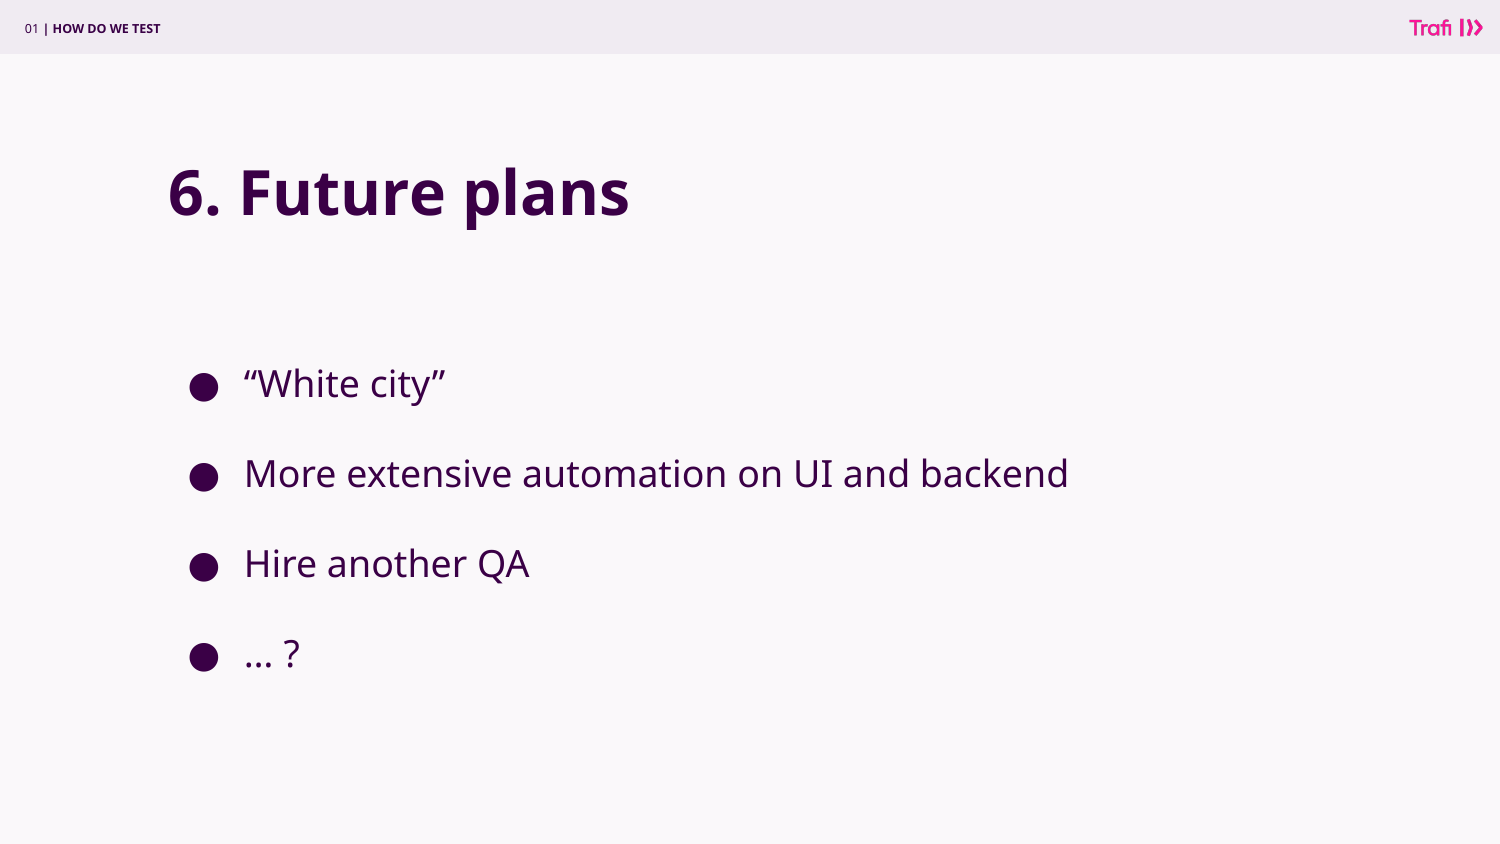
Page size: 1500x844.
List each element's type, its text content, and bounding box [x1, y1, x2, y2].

text_box 01 | HOW DO WE TEST [19, 8, 356, 47]
text_box “White city” More extensive automation on UI and backend Hire another QA … ? [154, 300, 1301, 724]
text_box [0, 0, 1500, 54]
picture [1403, 8, 1489, 47]
text_box 6. Future plans [154, 138, 1284, 241]
